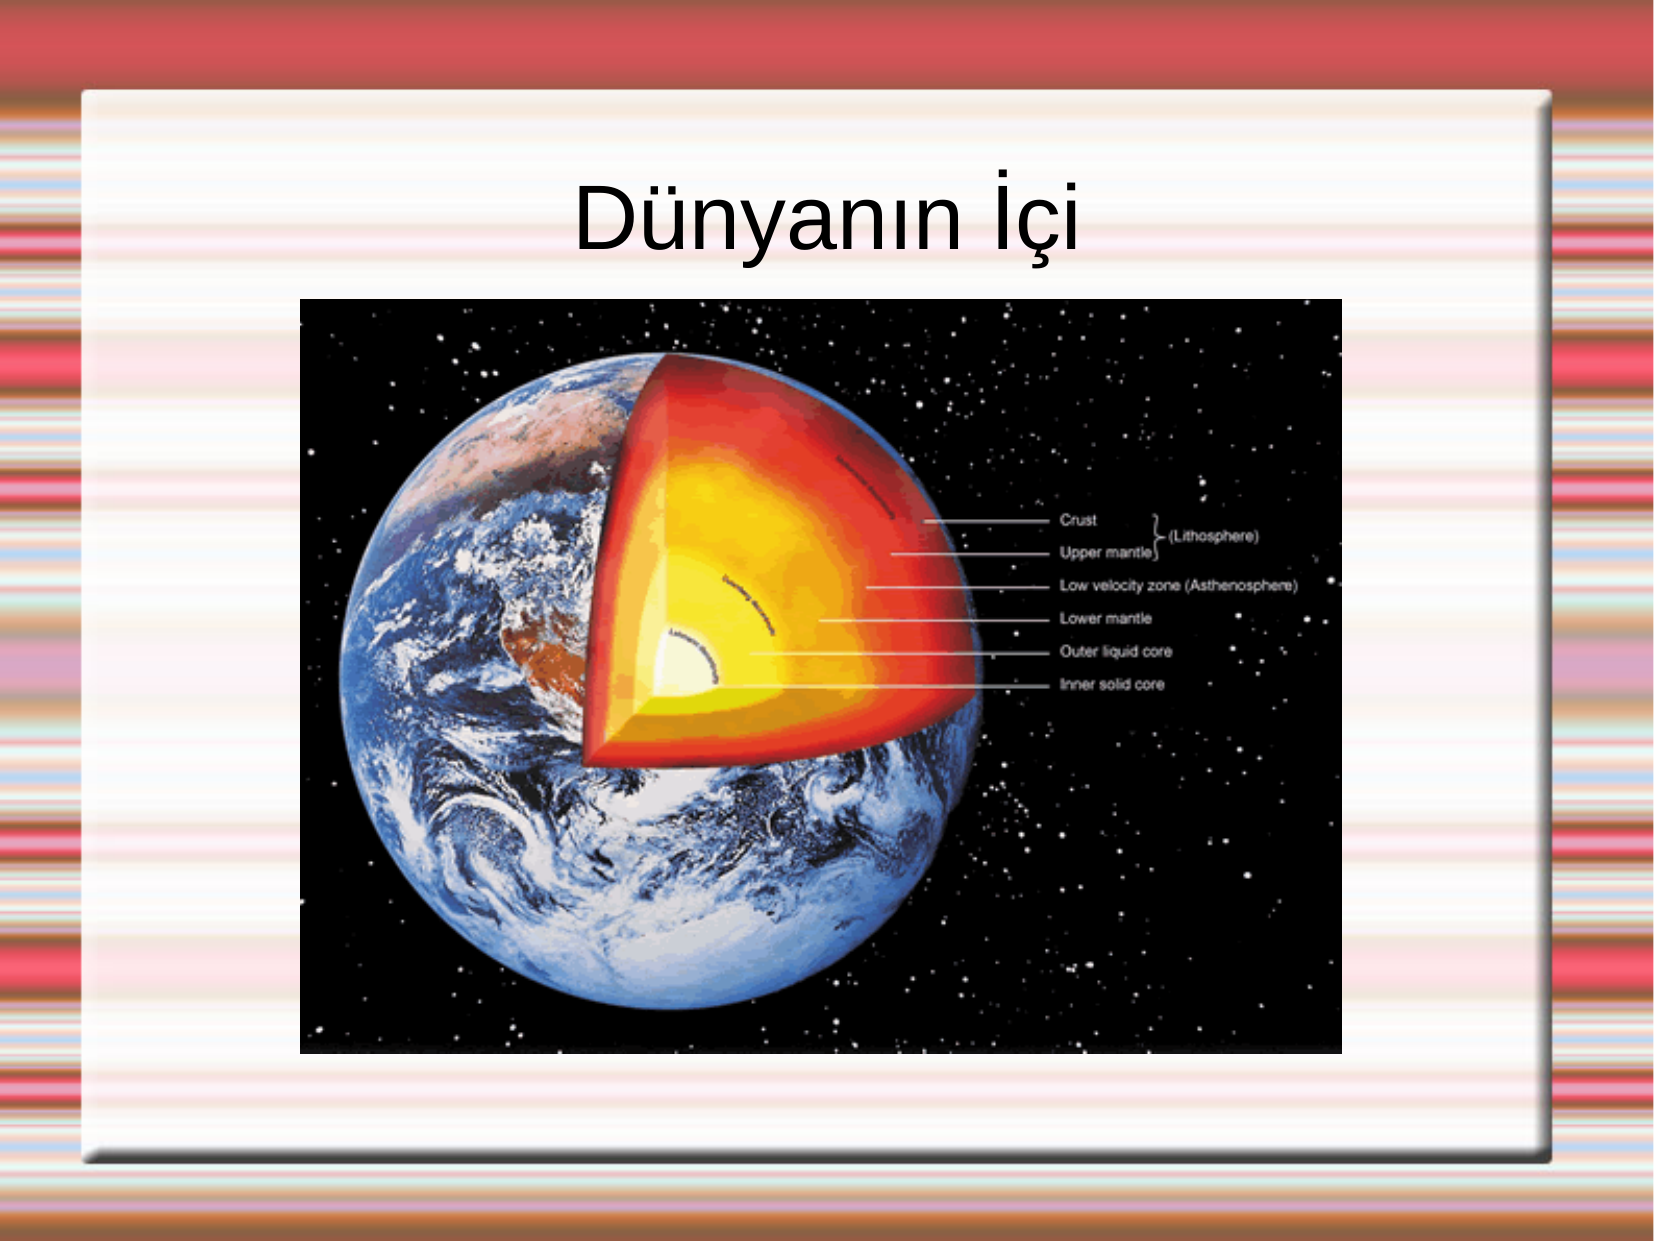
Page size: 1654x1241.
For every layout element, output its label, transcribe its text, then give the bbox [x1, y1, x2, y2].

picture [0, 0, 1654, 1241]
title Dünyanın İçi [121, 114, 1534, 322]
